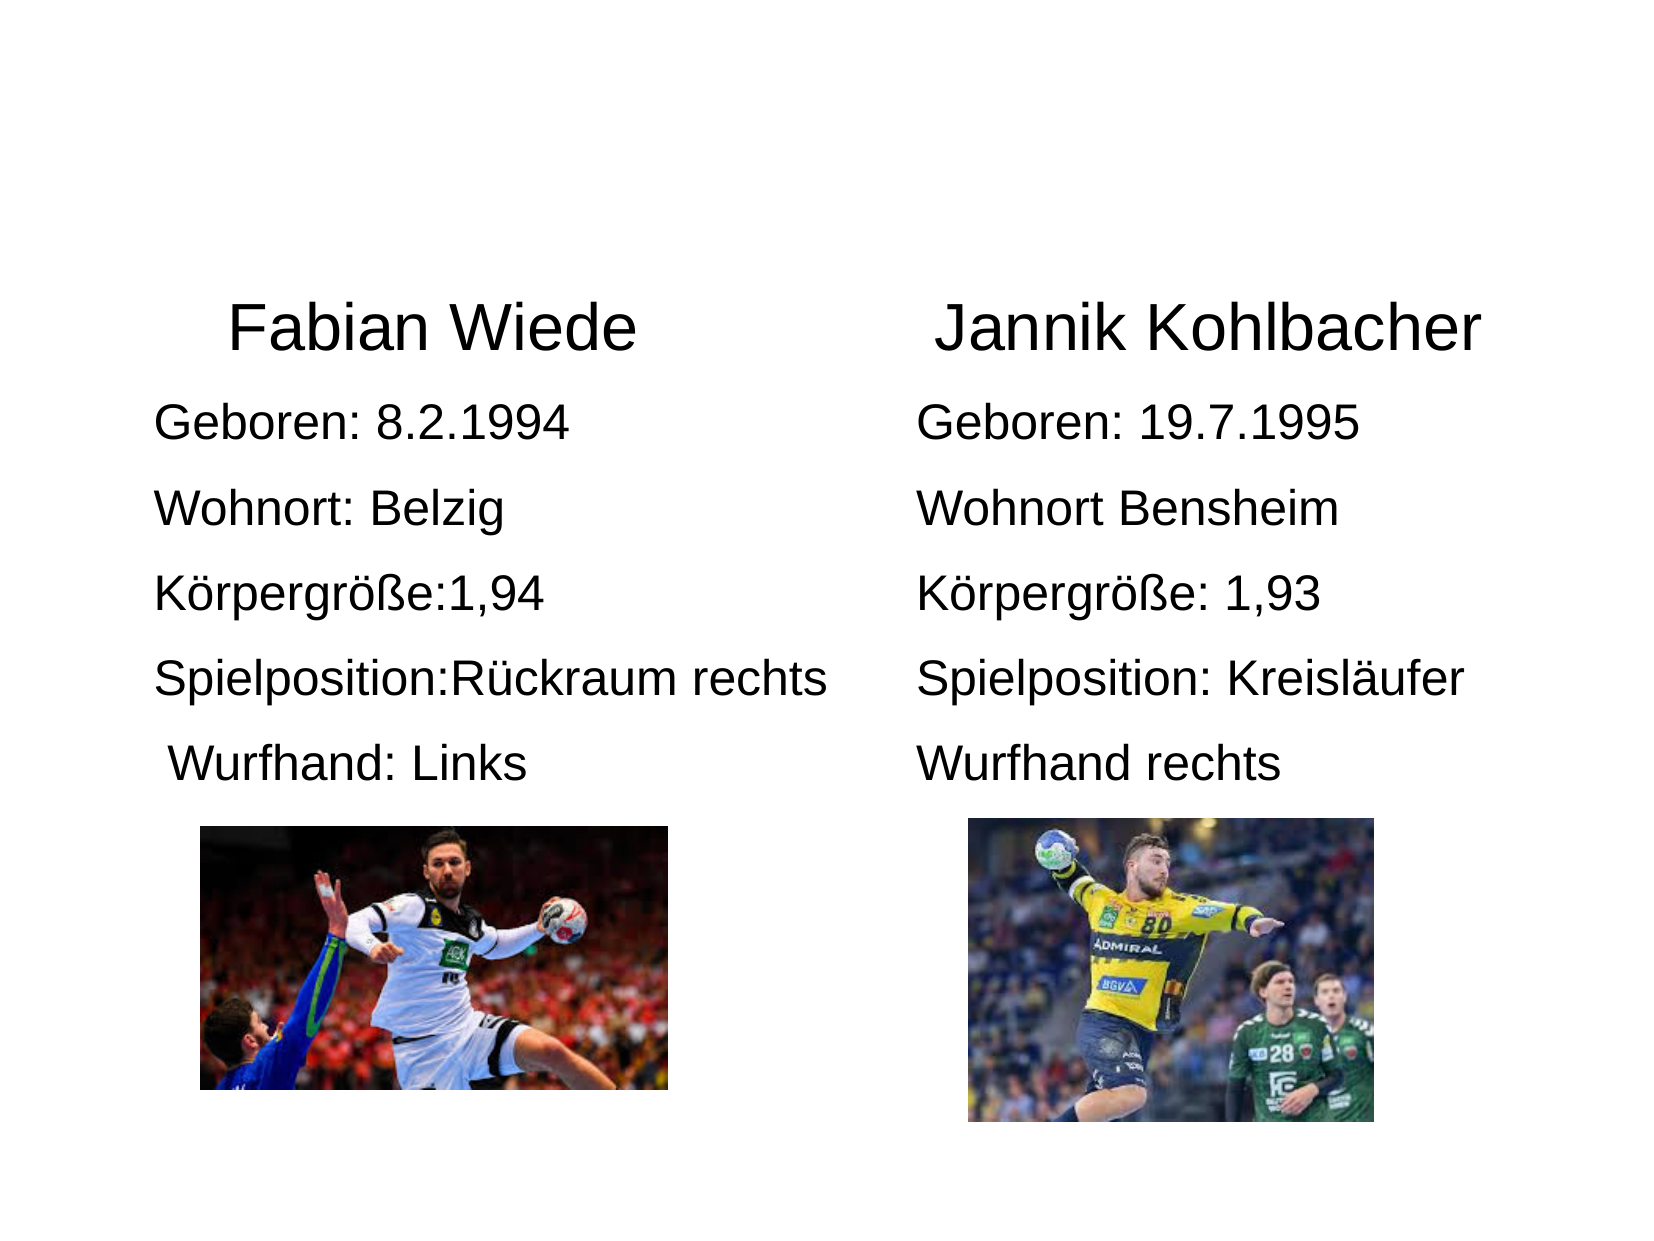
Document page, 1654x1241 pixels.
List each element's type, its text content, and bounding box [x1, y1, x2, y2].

list Fabian Wiede Geboren: 8.2.1994 Wohnort: Belzig Körpergröße:1,94 Spielposition:Rückraum rechts Wurfhand: Links [82, 290, 845, 1010]
list Jannik Kohlbacher Geboren: 19.7.1995 Wohnort Bensheim Körpergröße: 1,93 Spielposition: Kreisläufer Wurfhand rechts [845, 290, 1572, 1010]
picture [968, 818, 1374, 1123]
picture [200, 826, 668, 1090]
